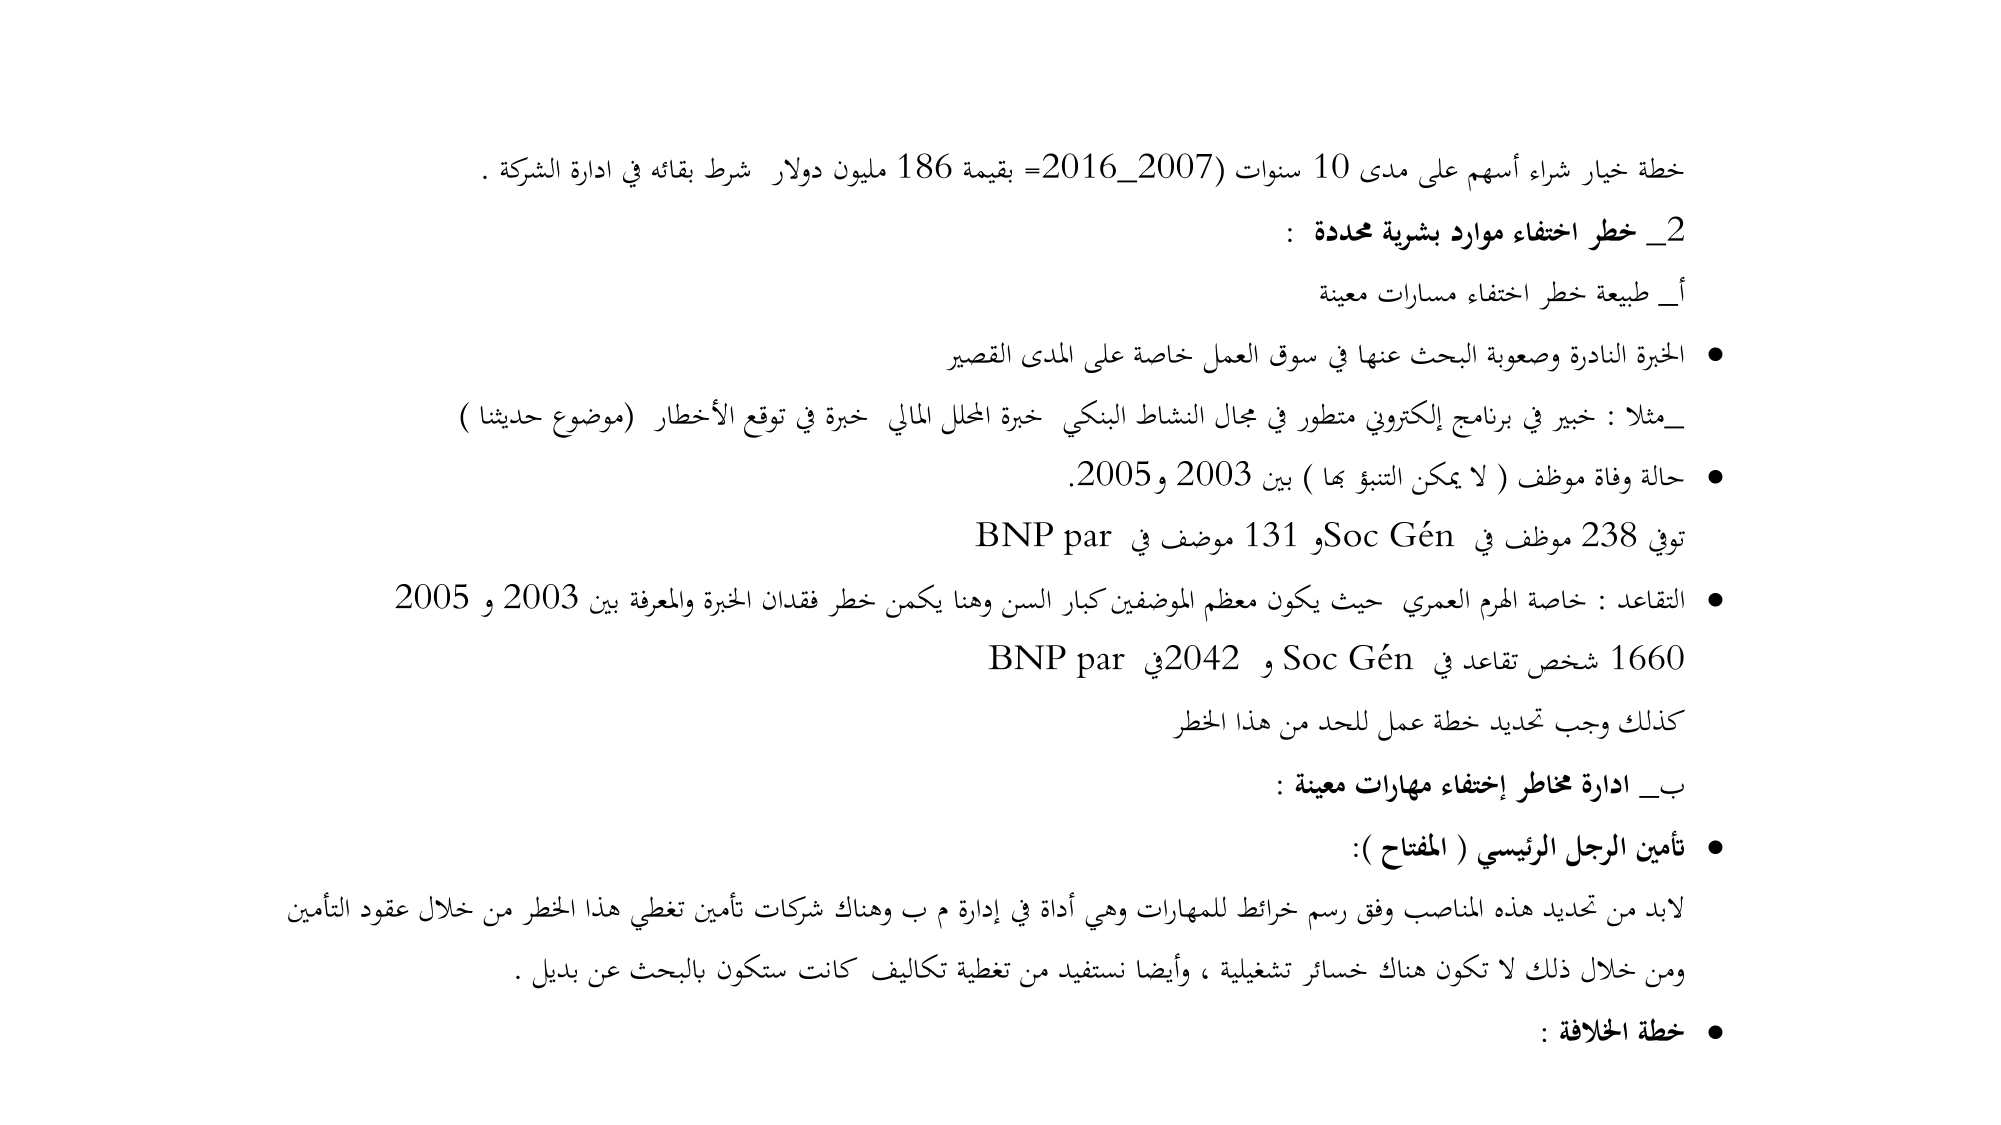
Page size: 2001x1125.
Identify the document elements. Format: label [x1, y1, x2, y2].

picture [222, 53, 1778, 1071]
